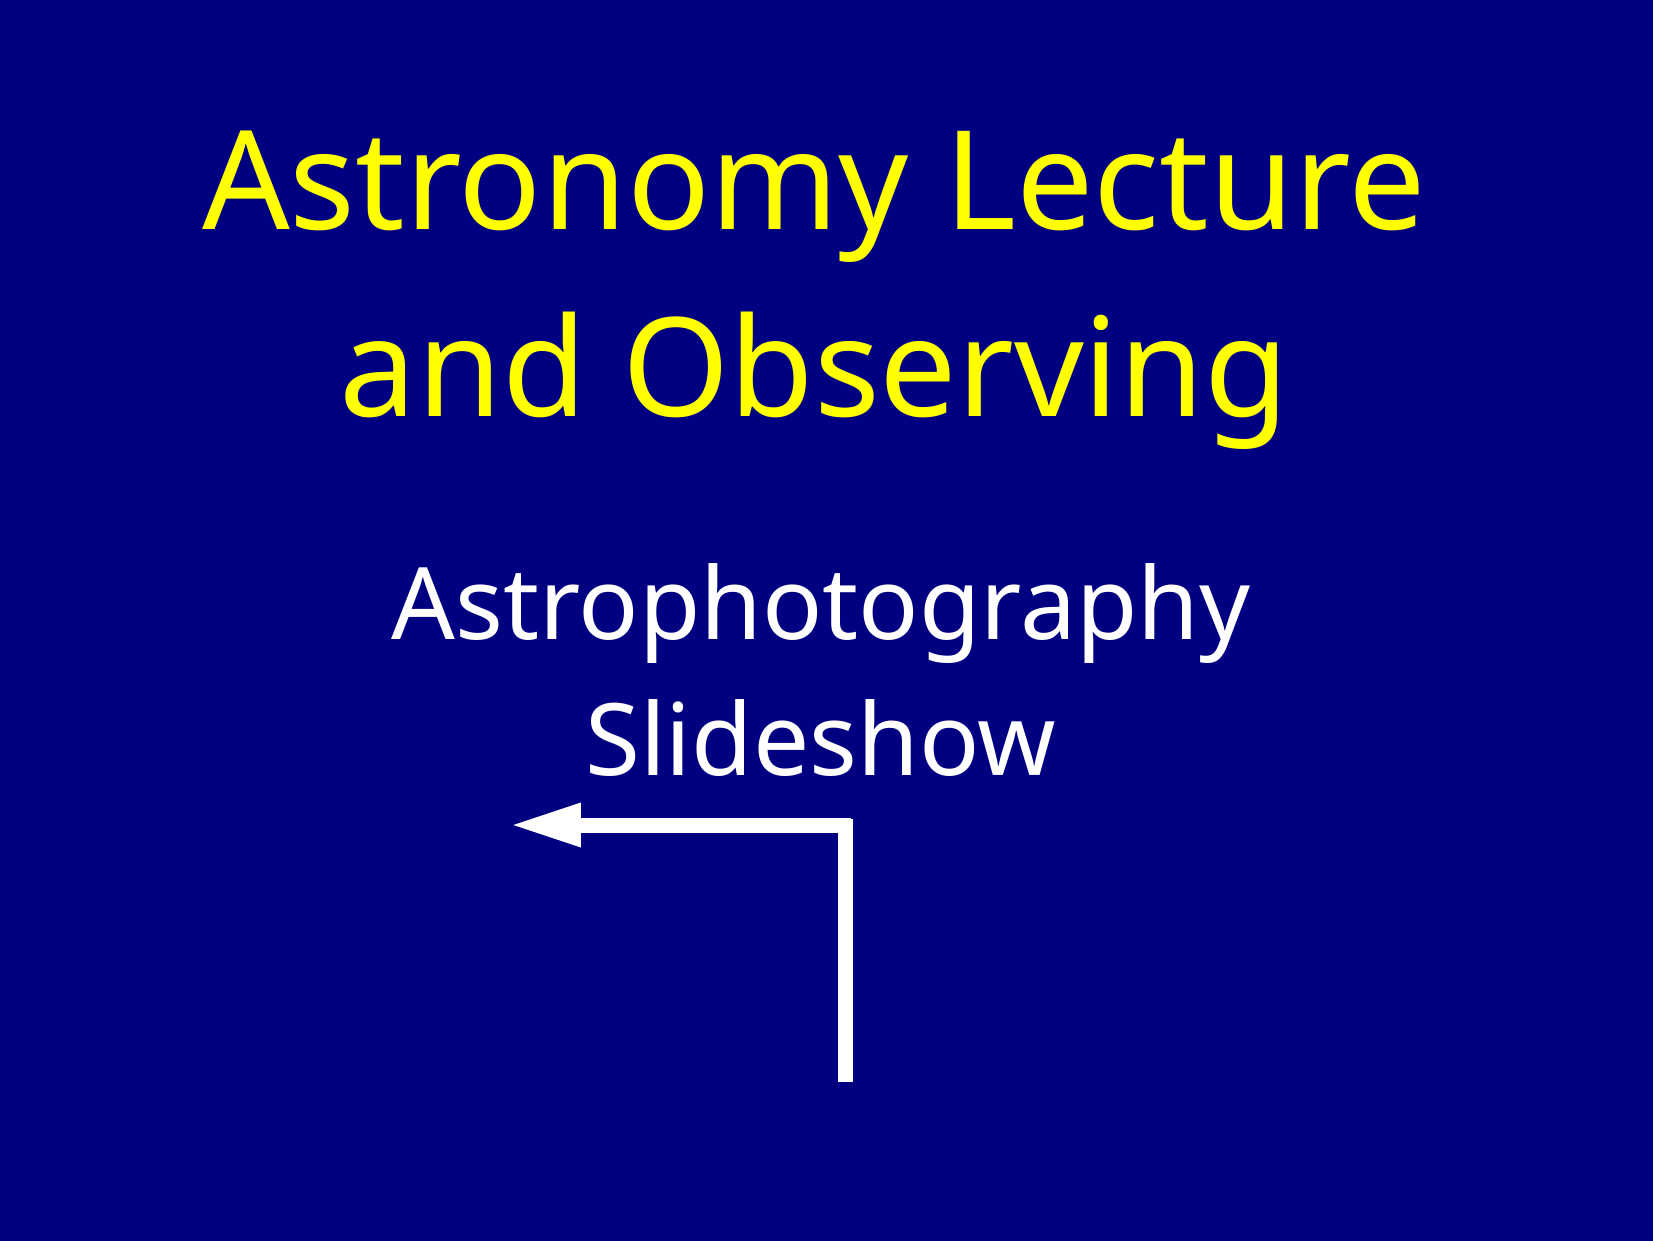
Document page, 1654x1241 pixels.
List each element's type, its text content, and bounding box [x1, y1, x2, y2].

text_box Astronomy Lecture and Observing [187, 75, 1500, 422]
text_box Astrophotography Slideshow [376, 525, 1276, 781]
